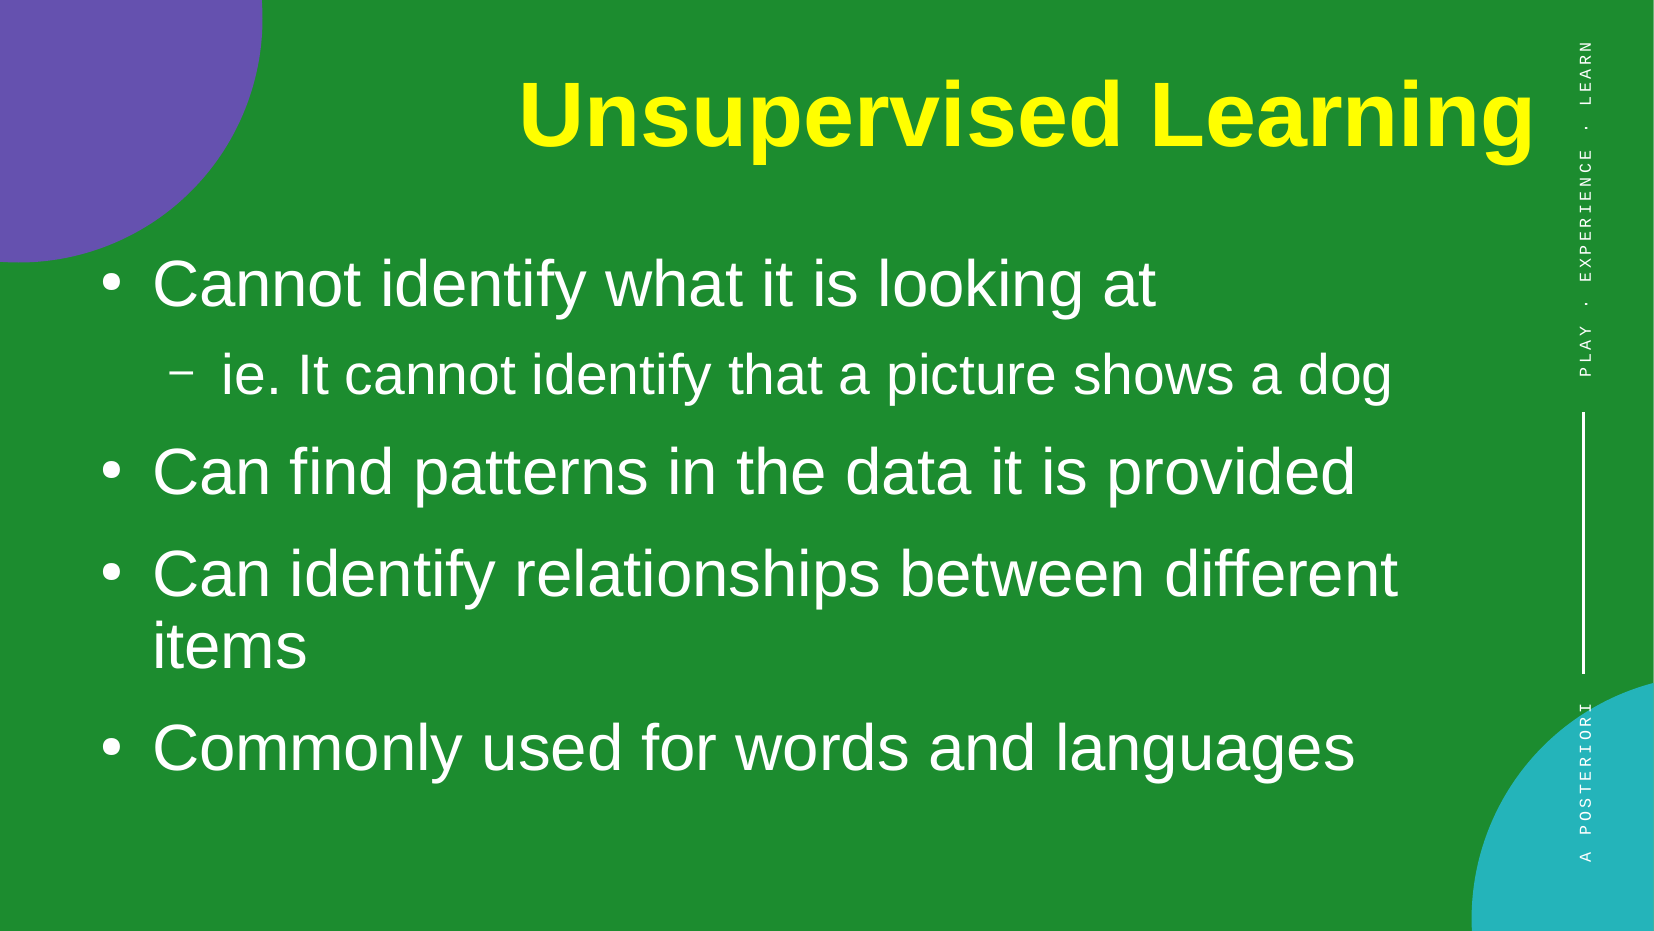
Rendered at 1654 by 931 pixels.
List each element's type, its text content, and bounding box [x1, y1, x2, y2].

list Cannot identify what it is looking at ie. It cannot identify that a picture shows a dog Can find patterns in the data it is provided Can identify relationships between different items Commonly used for words and languages [82, 247, 1571, 787]
title Unsupervised Learning [262, 37, 1538, 193]
